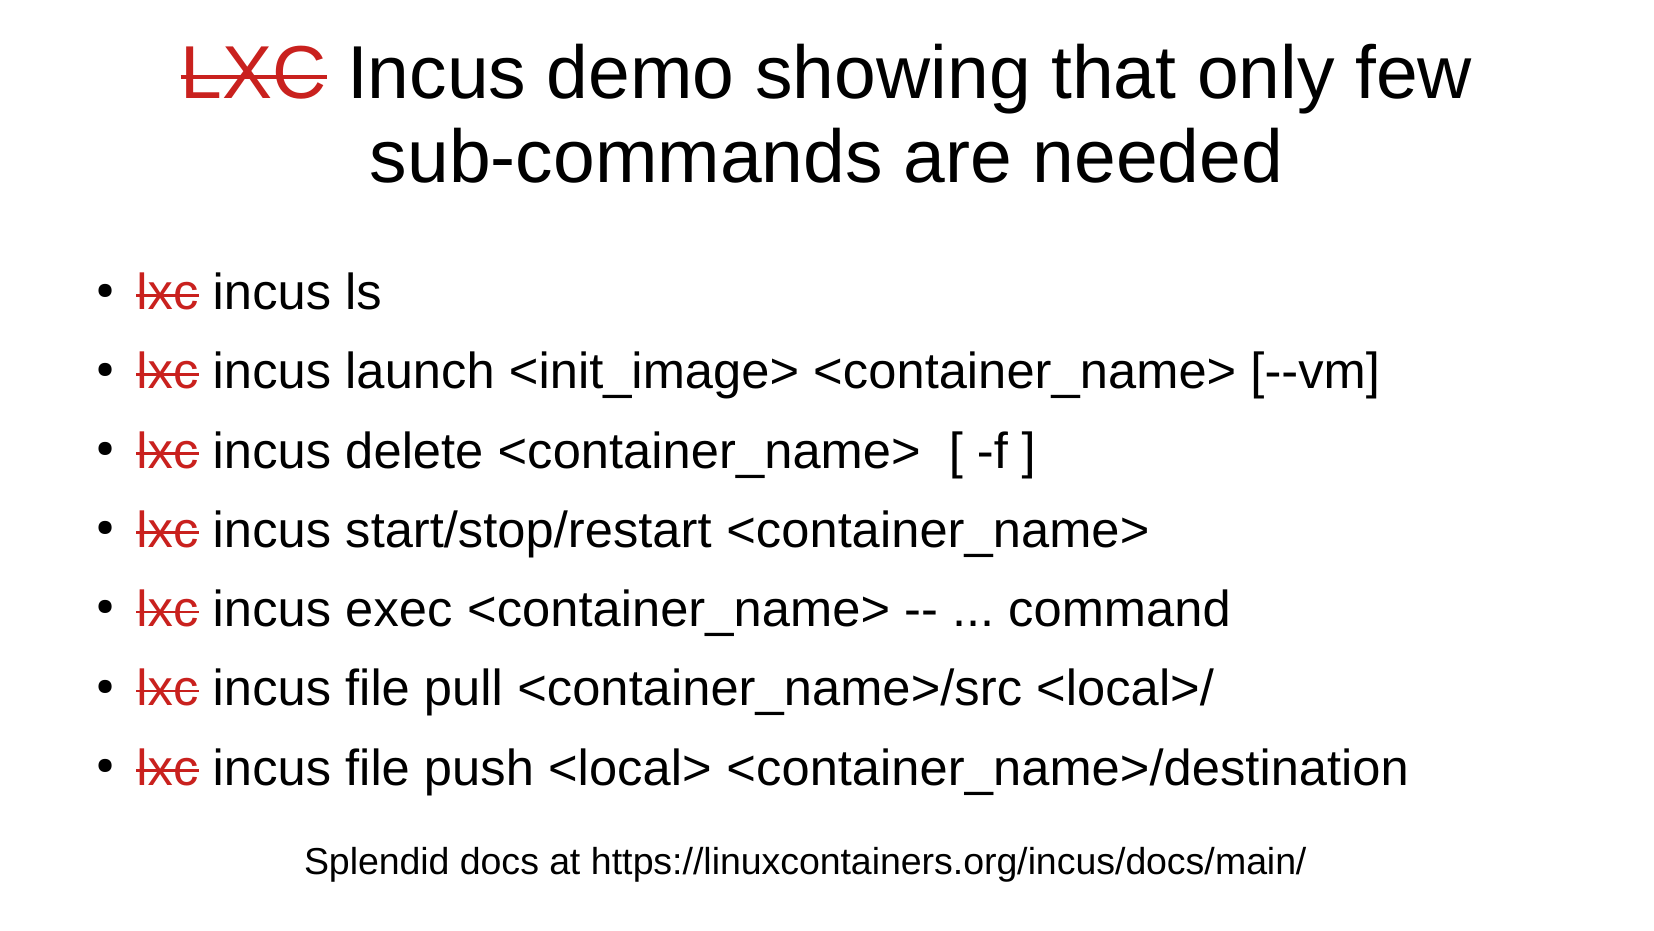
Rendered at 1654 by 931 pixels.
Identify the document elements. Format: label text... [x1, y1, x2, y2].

list lxc incus ls lxc incus launch <init_image> <container_name> [--vm] lxc incus delete <container_name> [ -f ] lxc incus start/stop/restart <container_name> lxc incus exec <container_name> -- ... command lxc incus file pull <container_name>/src <local>/ lxc incus file push <local> <container_name>/destination [82, 263, 1571, 804]
title LXC Incus demo showing that only few sub-commands are needed [82, 30, 1571, 199]
text_box Splendid docs at https://linuxcontainers.org/incus/docs/main/ [289, 832, 1382, 892]
